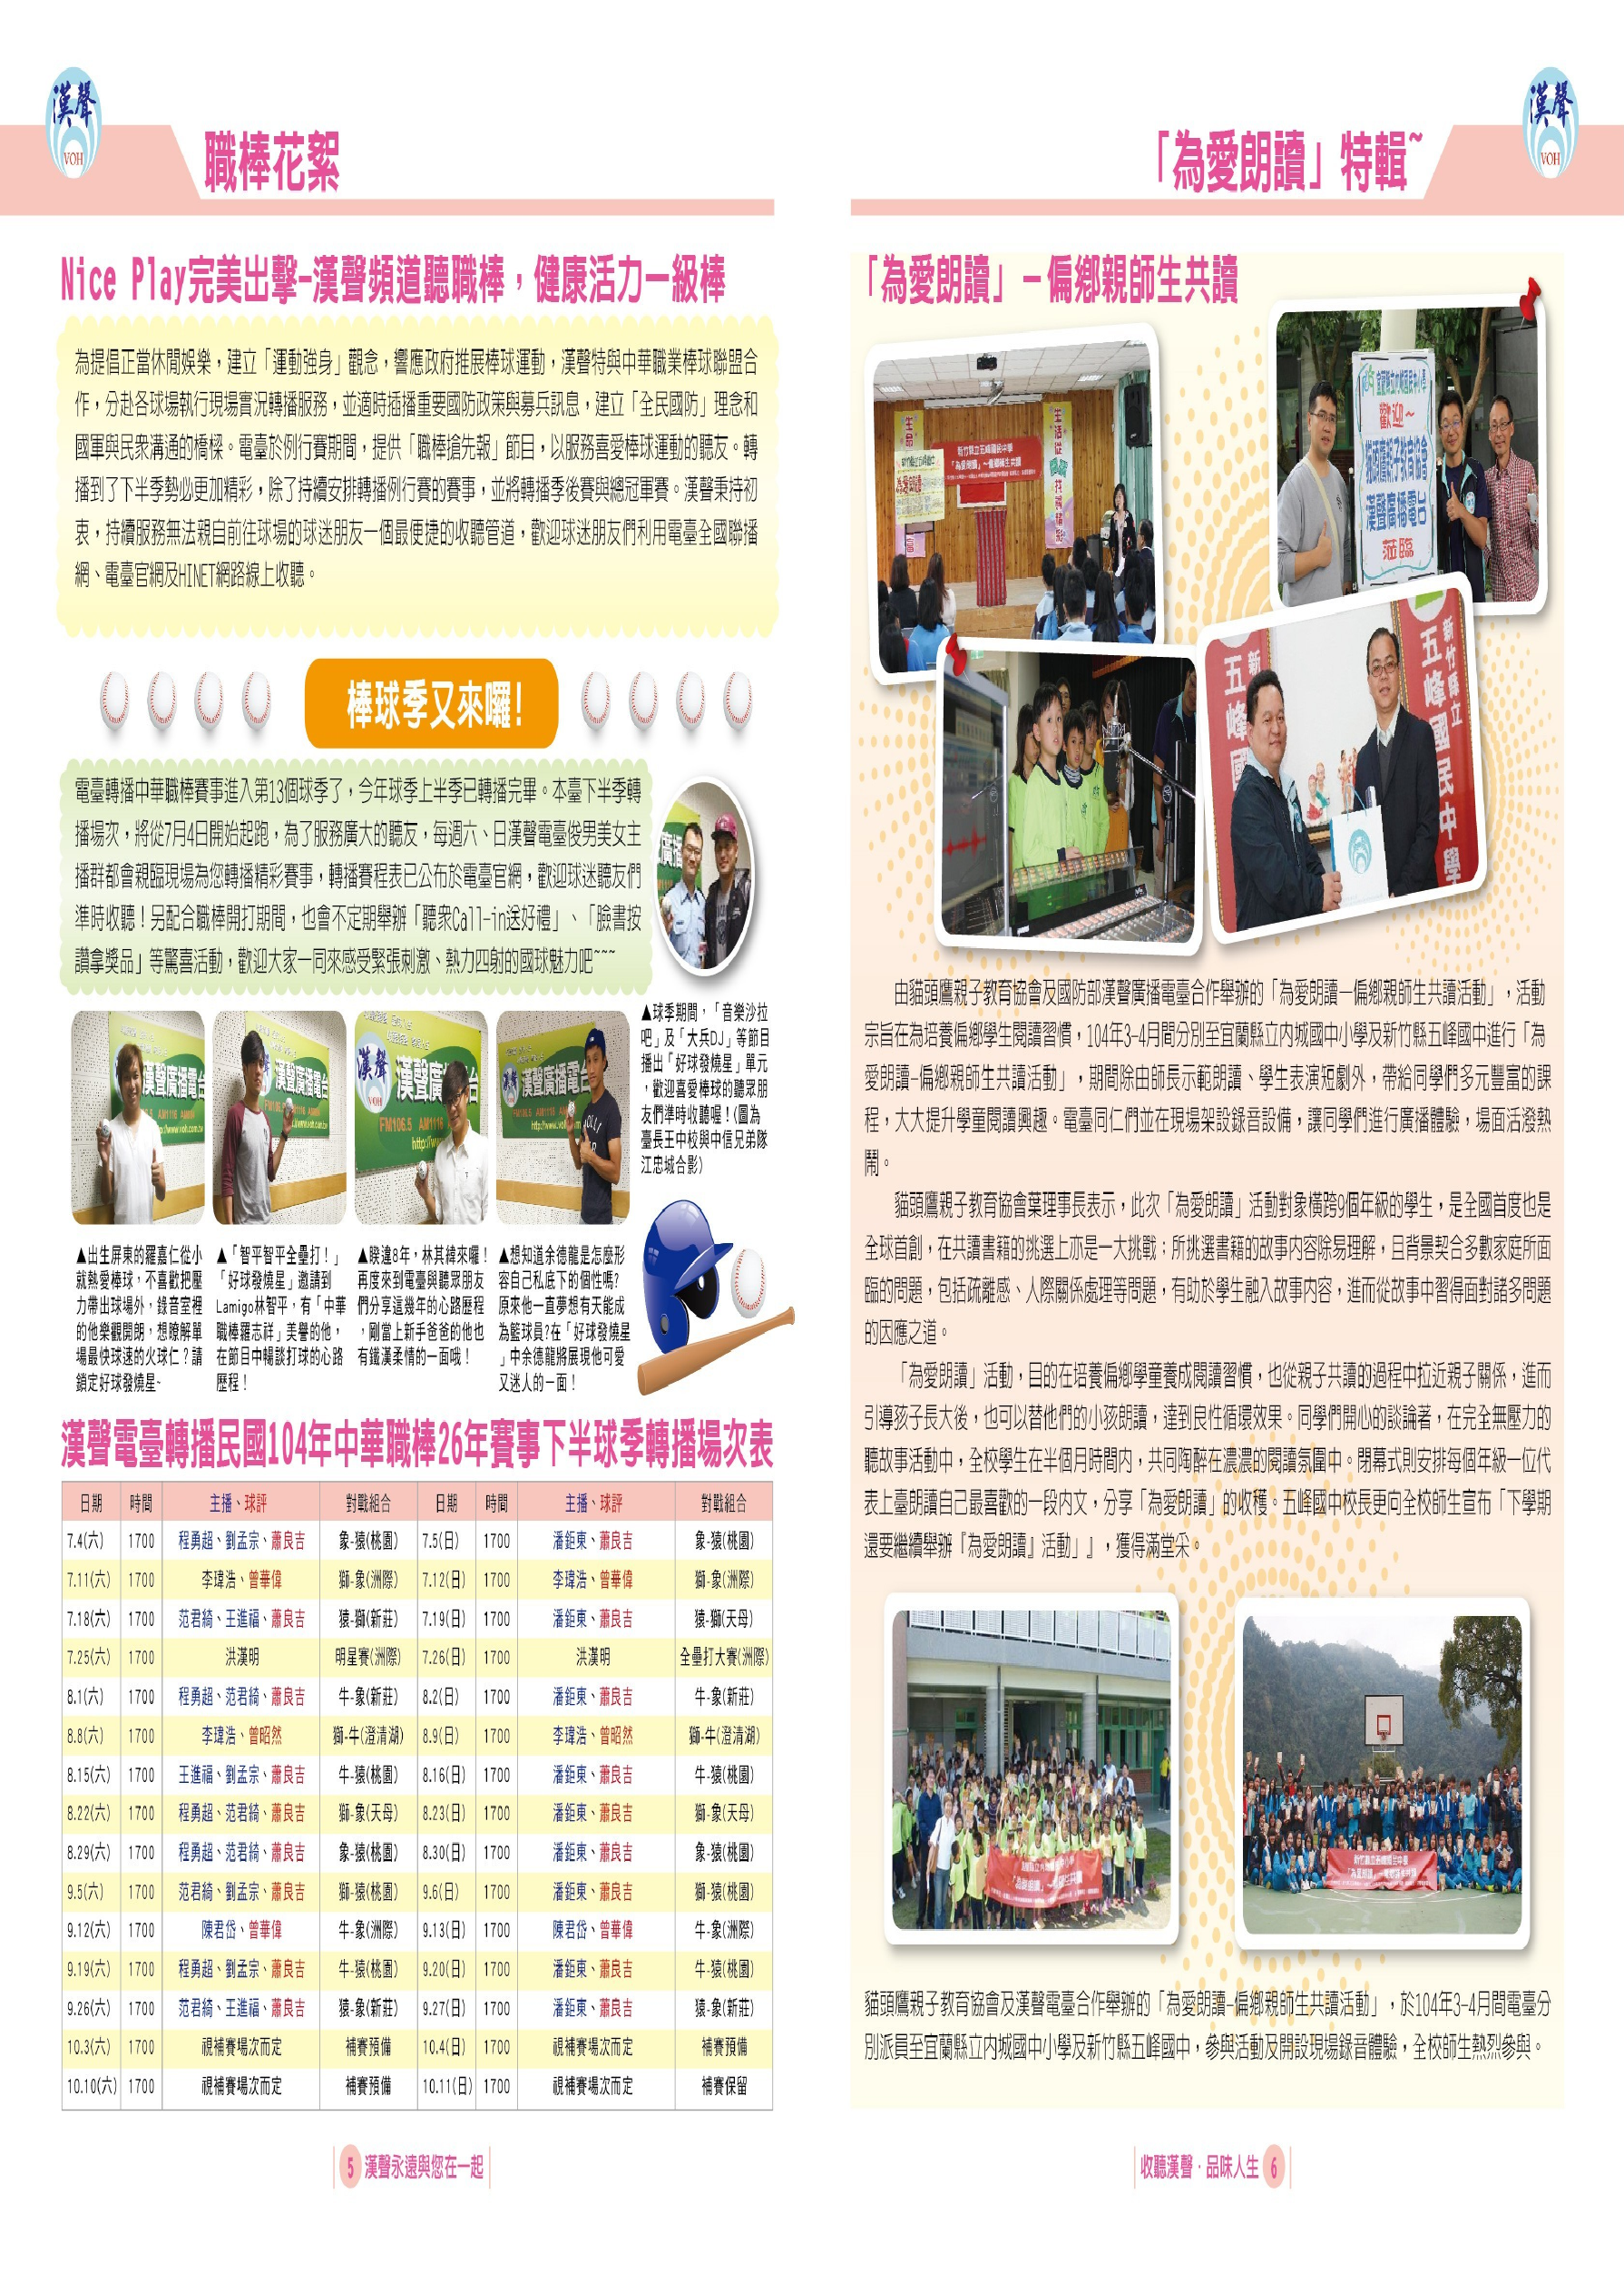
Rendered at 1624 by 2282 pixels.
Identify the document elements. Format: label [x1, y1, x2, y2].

text_box [0, 0, 1624, 2282]
